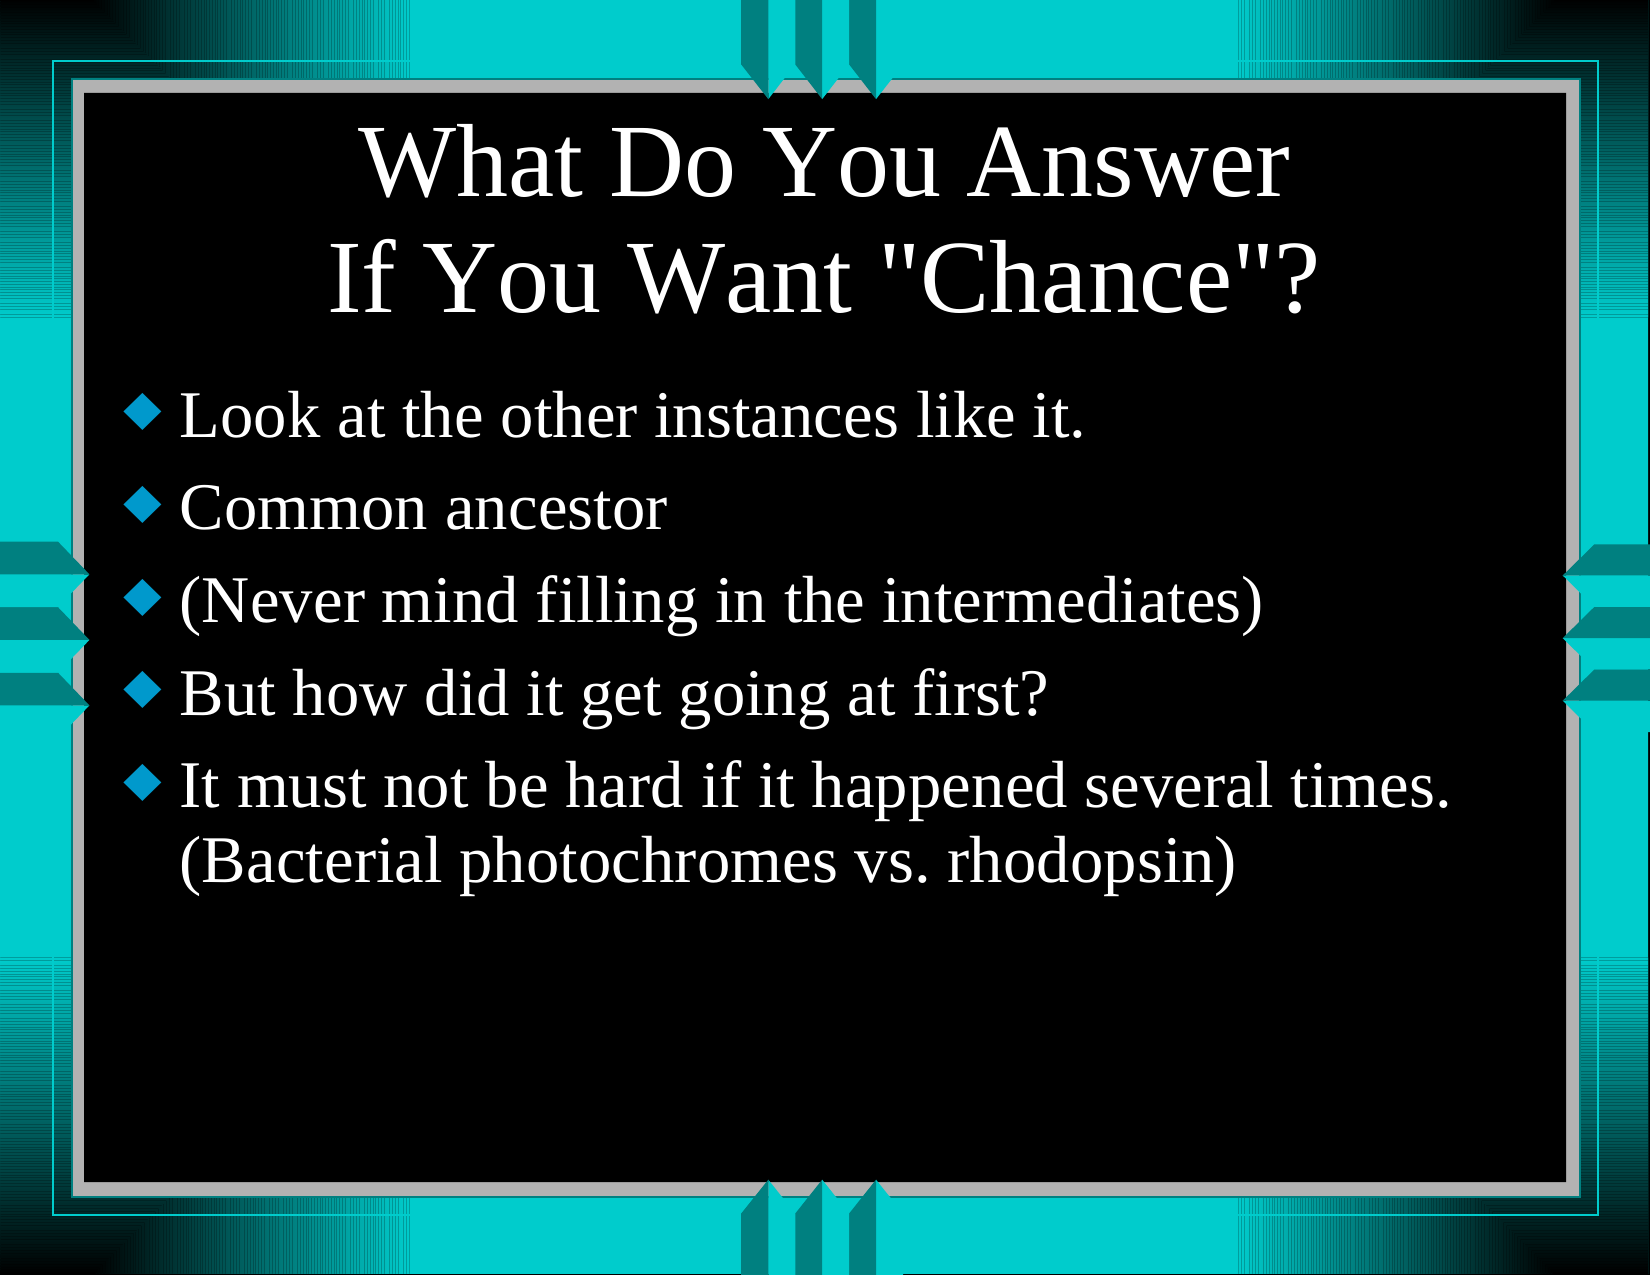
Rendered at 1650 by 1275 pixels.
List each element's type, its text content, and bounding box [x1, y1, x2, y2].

title What Do You Answer If You Want "Chance"? [123, 103, 1527, 335]
list Look at the other instances like it. Common ancestor (Never mind filling in the intermediates) But how did it get going at first? It must not be hard if it happened several times. (Bacterial photochromes vs. rhodopsin) [123, 377, 1527, 1062]
